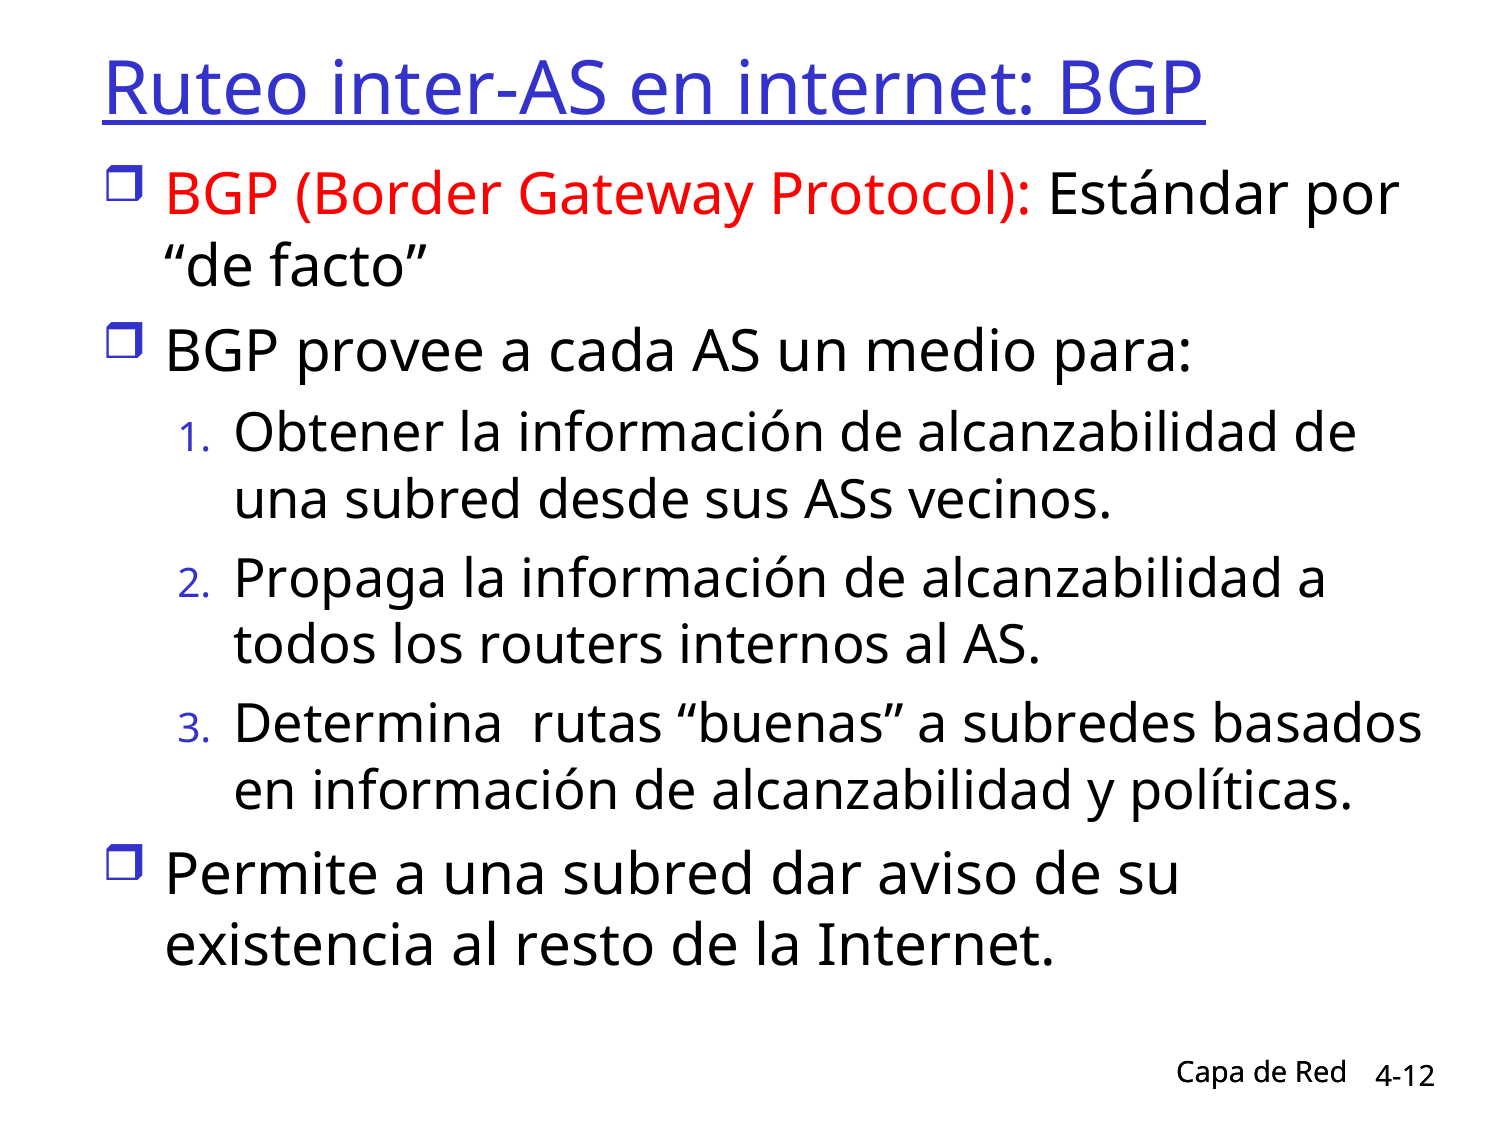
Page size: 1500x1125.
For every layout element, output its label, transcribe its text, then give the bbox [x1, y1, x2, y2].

text_box 4-5 [1339, 1050, 1451, 1125]
title Ruteo inter-AS en internet: BGP [87, 15, 1463, 149]
list BGP (Border Gateway Protocol): Estándar por “de facto” BGP provee a cada AS un medio para: Obtener la información de alcanzabilidad de una subred desde sus ASs vecinos. Propaga la información de alcanzabilidad a todos los routers internos al AS. Determina rutas “buenas” a subredes basados en información de alcanzabilidad y políticas. Permite a una subred dar aviso de su existencia al resto de la Internet. [87, 149, 1463, 1040]
text_box Capa de Red [887, 1049, 1363, 1097]
